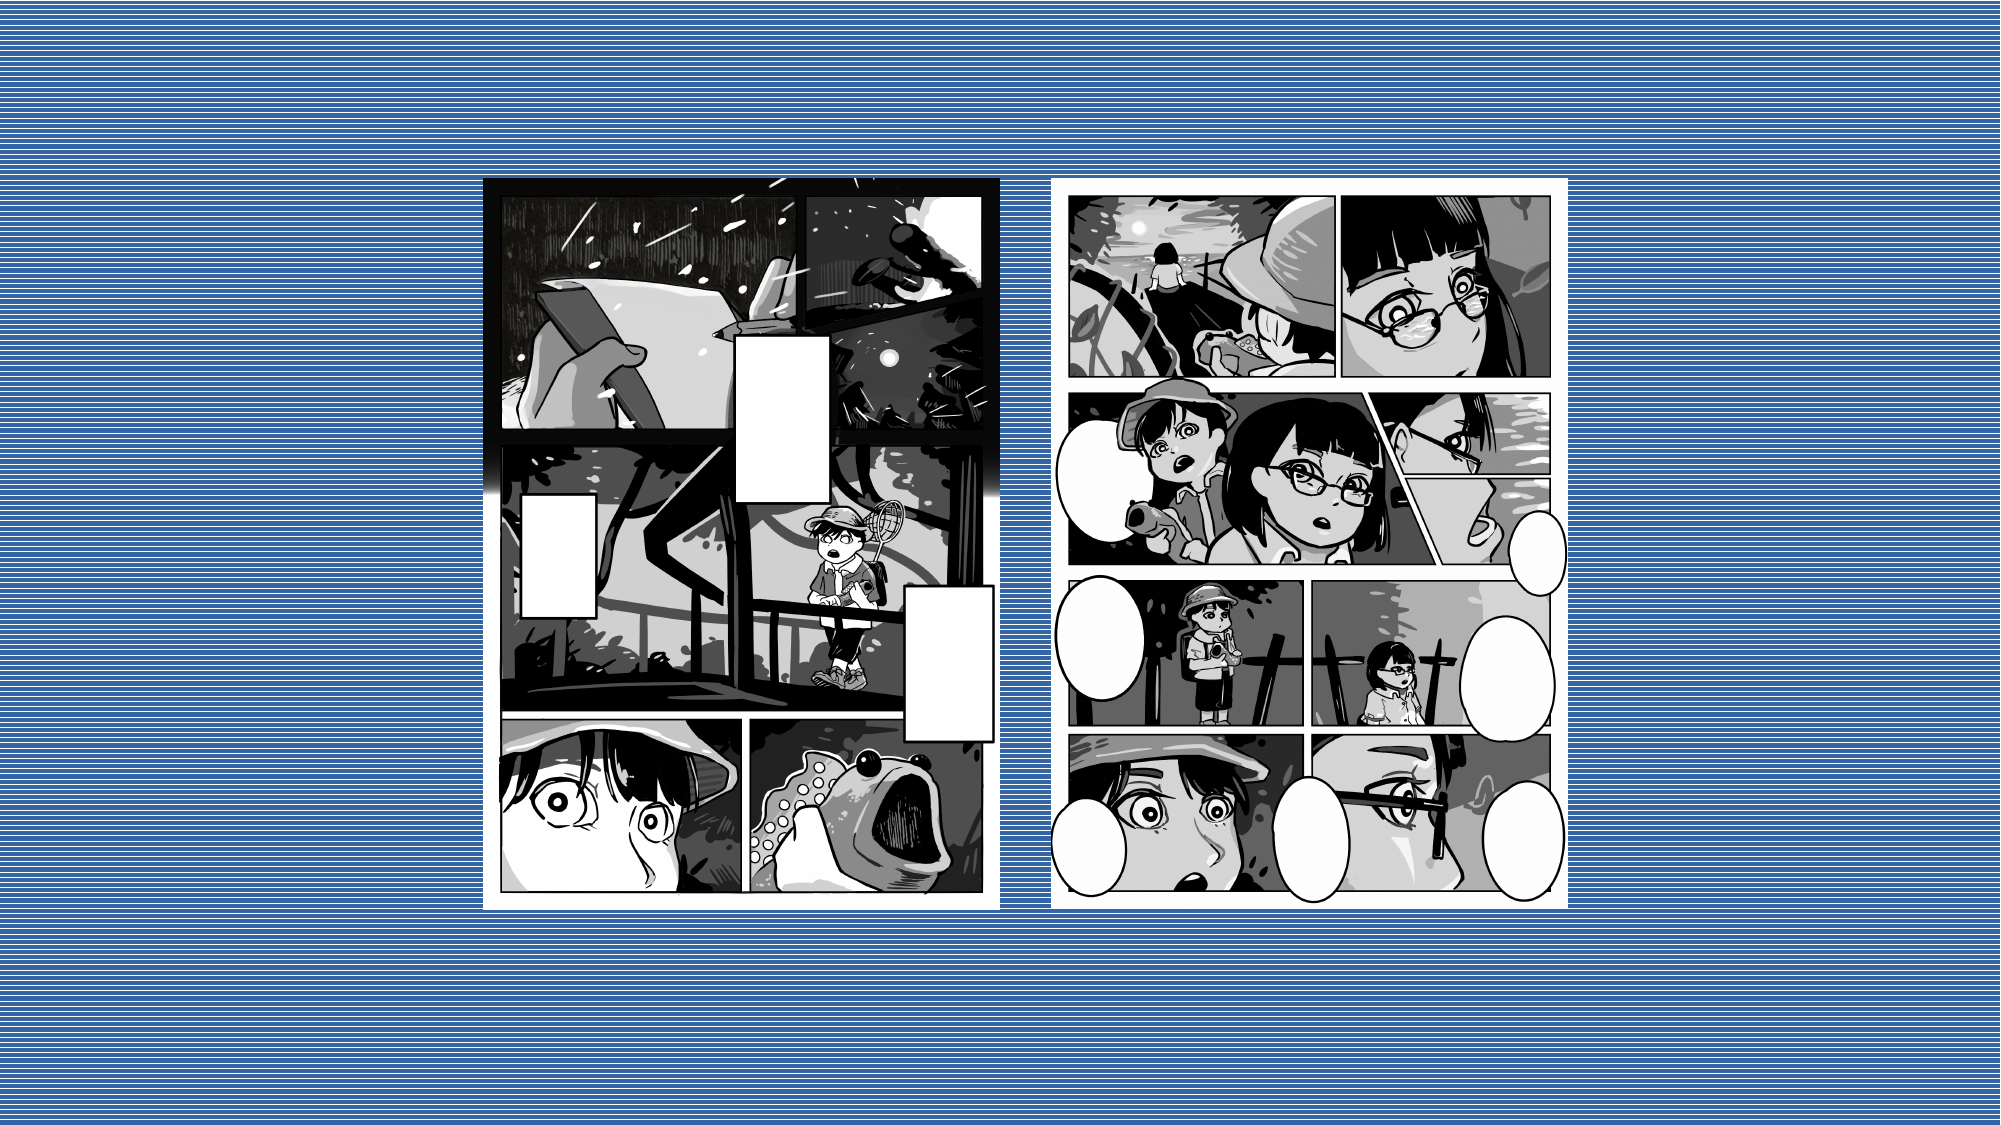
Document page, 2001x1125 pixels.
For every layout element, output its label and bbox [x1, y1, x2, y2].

picture [483, 178, 1000, 910]
picture [1051, 178, 1568, 909]
